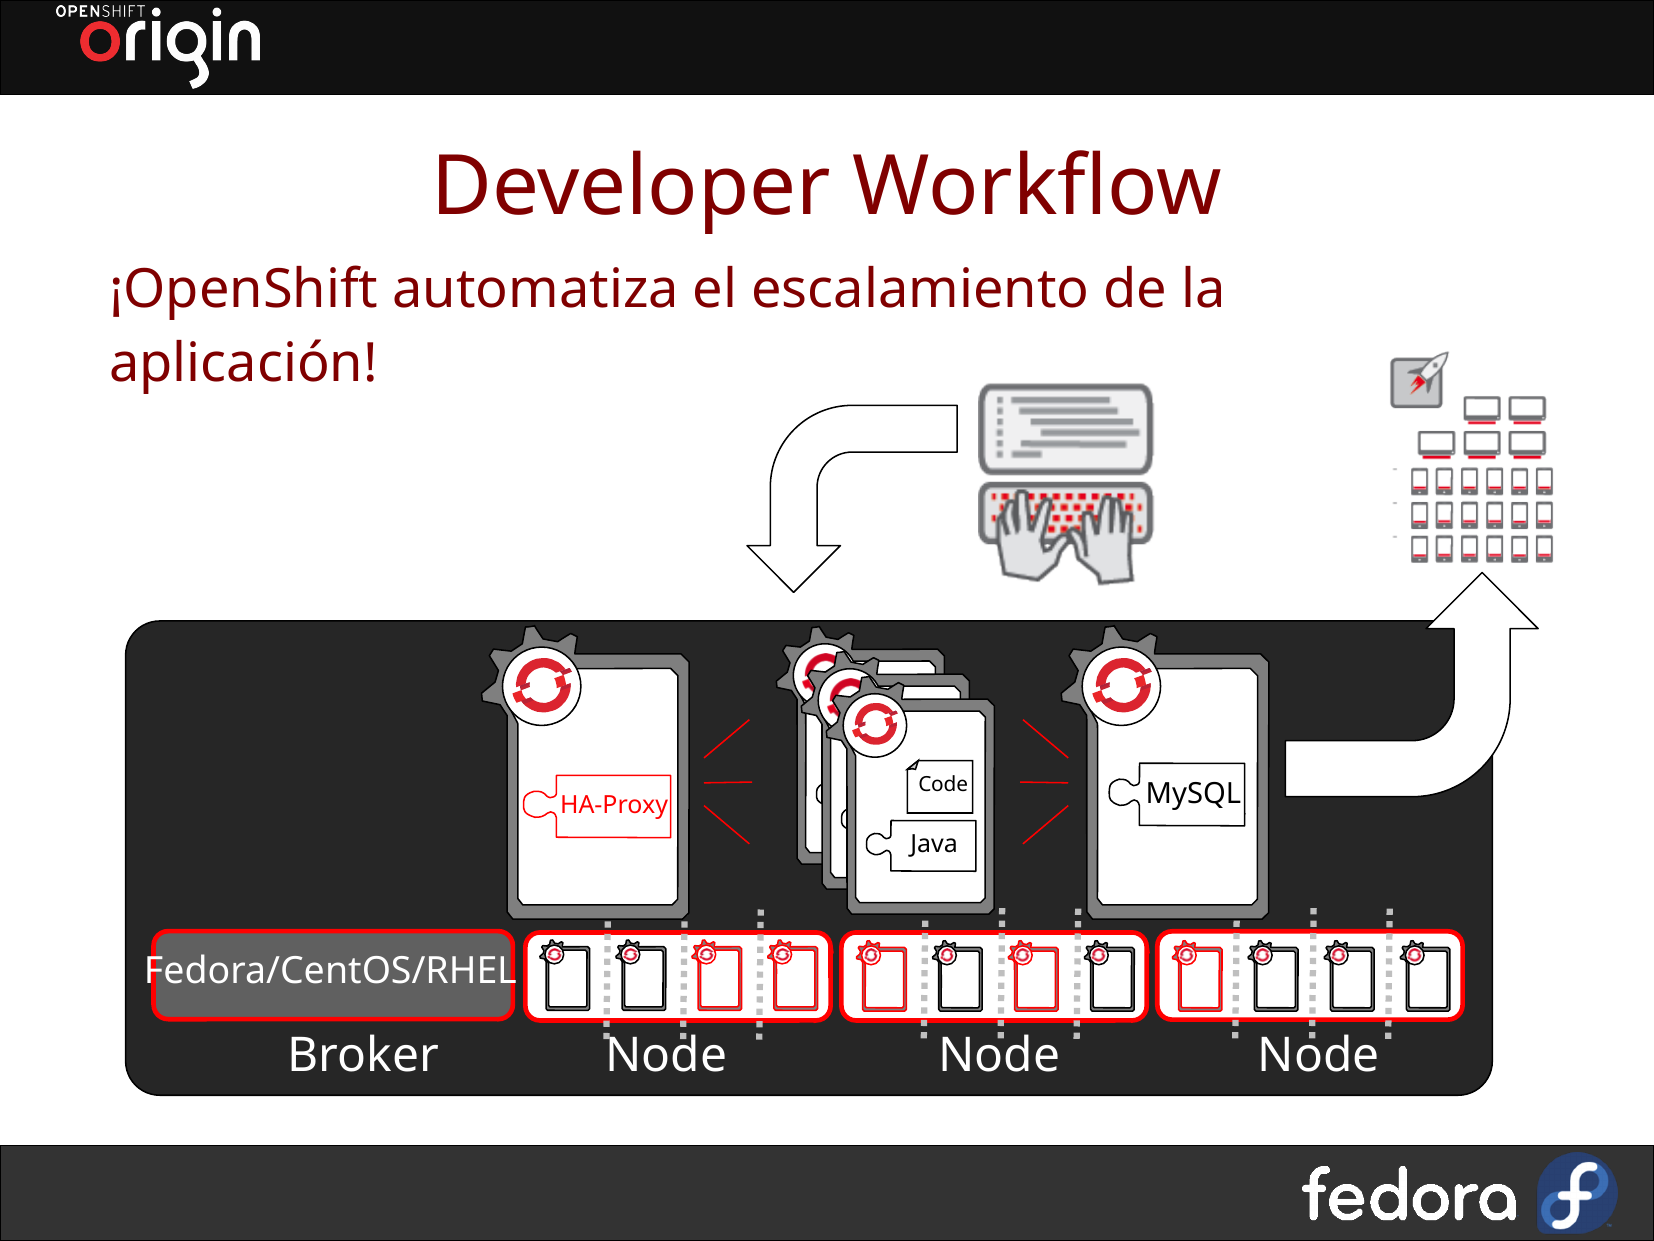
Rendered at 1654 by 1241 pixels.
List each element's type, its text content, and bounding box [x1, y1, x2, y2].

text_box Node [1242, 1021, 1396, 1090]
text_box Fedora/CentOS/RHEL [128, 942, 533, 1000]
text_box Code [903, 764, 988, 804]
picture [699, 948, 714, 961]
picture [864, 948, 878, 962]
picture [801, 653, 836, 698]
picture [1091, 948, 1106, 962]
picture [826, 678, 861, 723]
picture [1015, 948, 1030, 962]
picture [850, 698, 901, 749]
picture [547, 948, 562, 961]
picture [1365, 335, 1602, 573]
text_box HA-Proxy [544, 783, 684, 827]
picture [978, 360, 1173, 610]
text_box ¡OpenShift automatiza el escalamiento de la aplicación! [94, 242, 1512, 383]
text_box MySQL [1130, 770, 1257, 818]
text_box [125, 573, 1539, 1096]
picture [1299, 1151, 1619, 1235]
text_box Node [923, 1021, 1076, 1090]
picture [1089, 651, 1156, 718]
picture [623, 948, 638, 961]
picture [775, 948, 790, 961]
text_box Broker [272, 1021, 455, 1090]
picture [1255, 948, 1270, 962]
text_box Java [895, 822, 973, 866]
picture [1407, 948, 1422, 962]
picture [940, 948, 954, 962]
picture [1331, 948, 1346, 962]
title Developer Workflow [82, 78, 1571, 287]
text_box Node [590, 1021, 743, 1090]
picture [56, 5, 260, 89]
picture [1179, 948, 1194, 962]
picture [510, 651, 576, 718]
